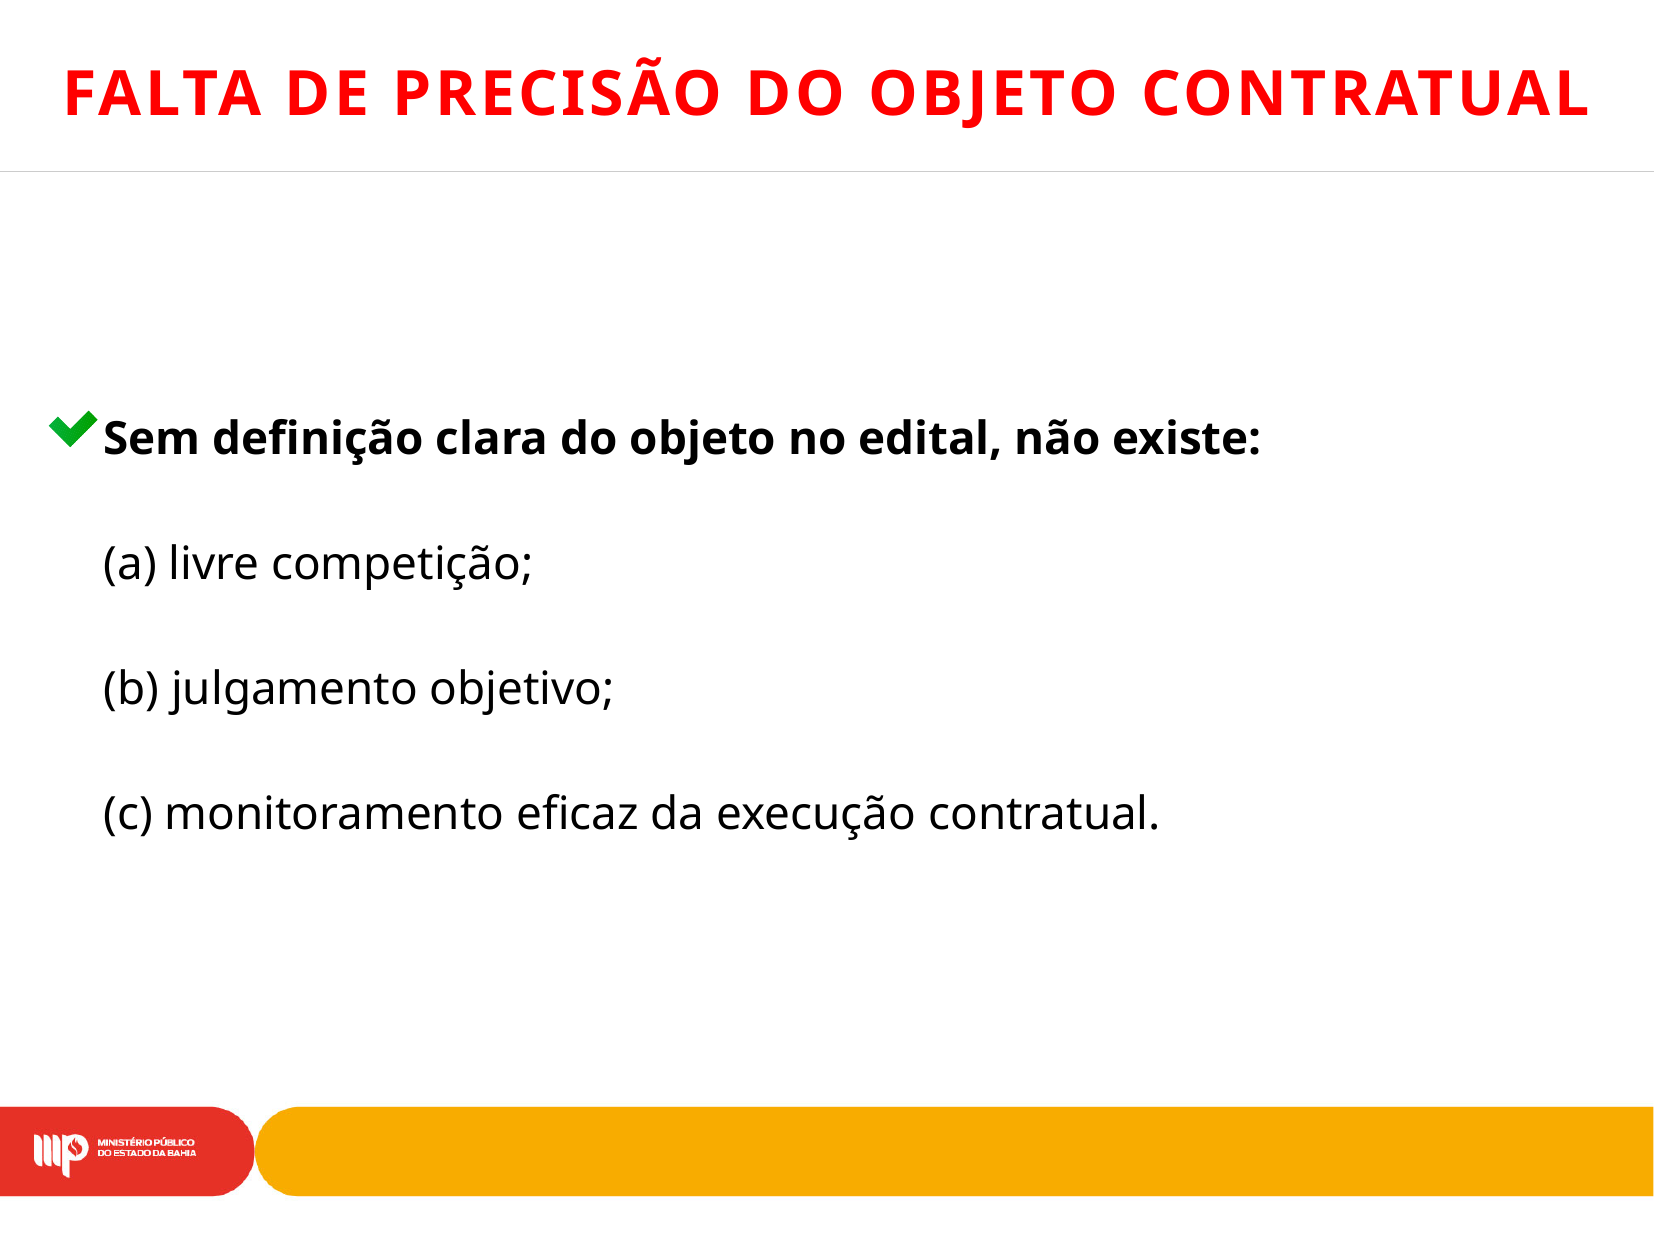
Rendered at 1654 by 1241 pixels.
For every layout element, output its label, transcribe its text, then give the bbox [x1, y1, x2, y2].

picture [0, 1101, 1654, 1241]
picture [47, 409, 88, 449]
text_box Sem definição clara do objeto no edital, não existe: (a) livre competição; (b) julgamento objetivo; (c) monitoramento eficaz da execução contratual. [88, 397, 1589, 798]
text_box FALTA DE PRECISÃO DO OBJETO CONTRATUAL [0, 41, 1654, 135]
